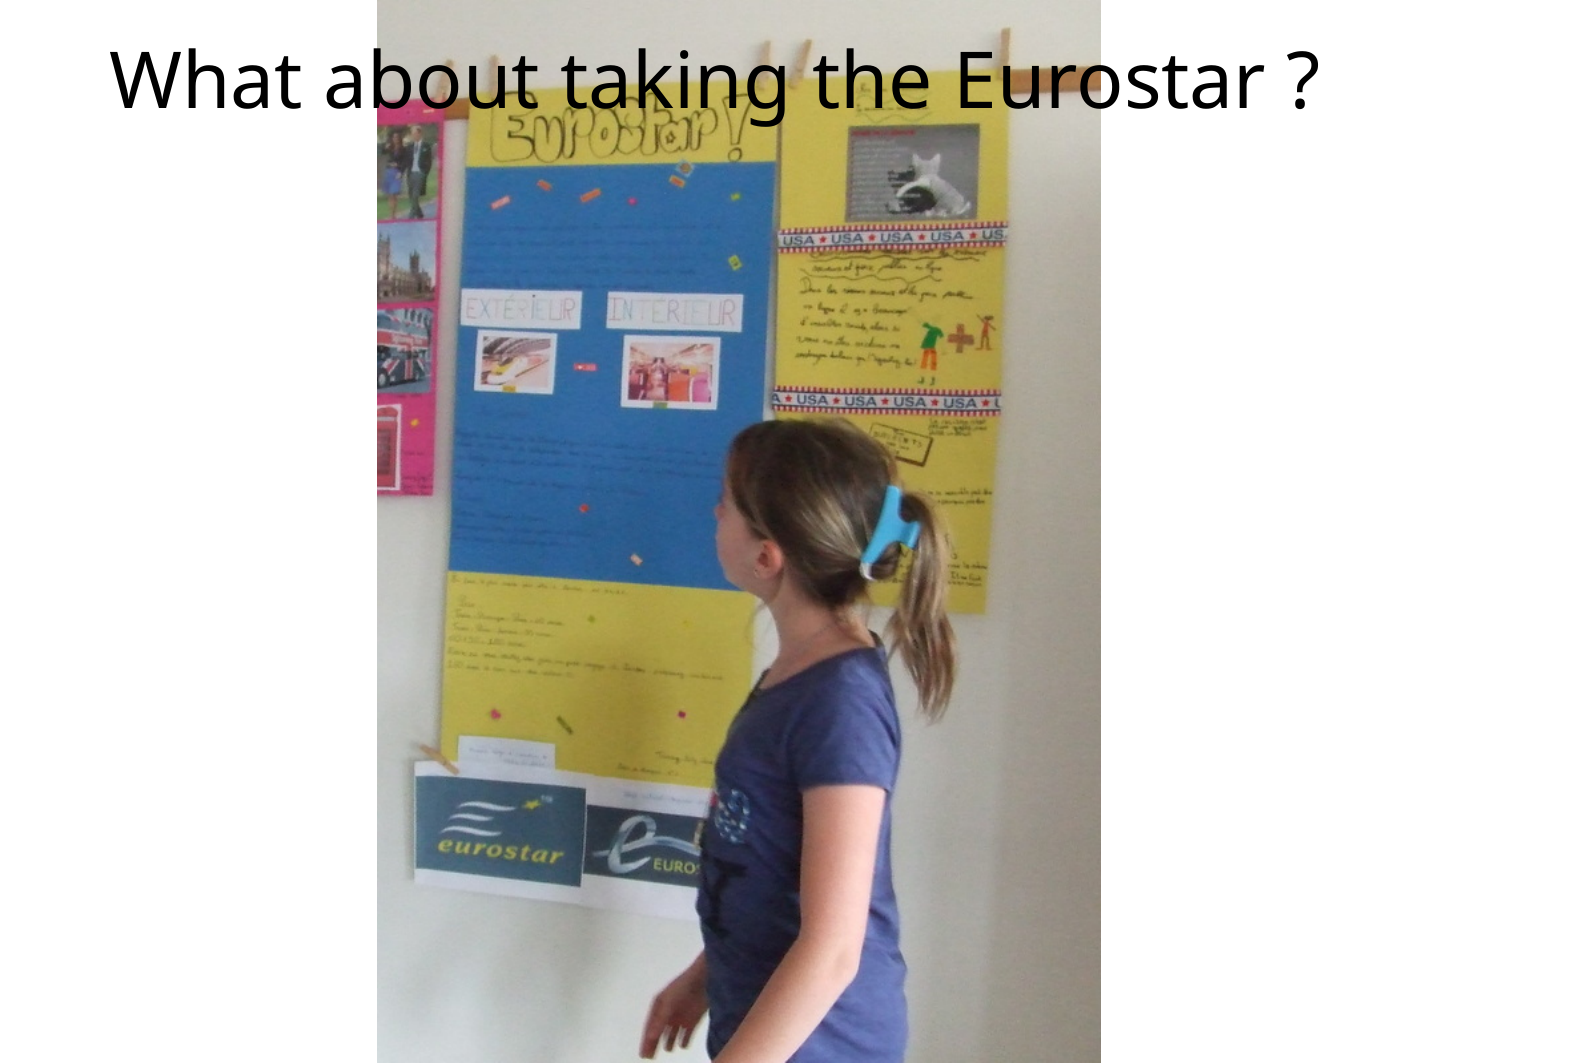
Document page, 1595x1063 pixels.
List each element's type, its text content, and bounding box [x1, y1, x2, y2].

picture [377, 276, 1101, 1063]
title What about taking the Eurostar ? [79, 0, 1515, 276]
